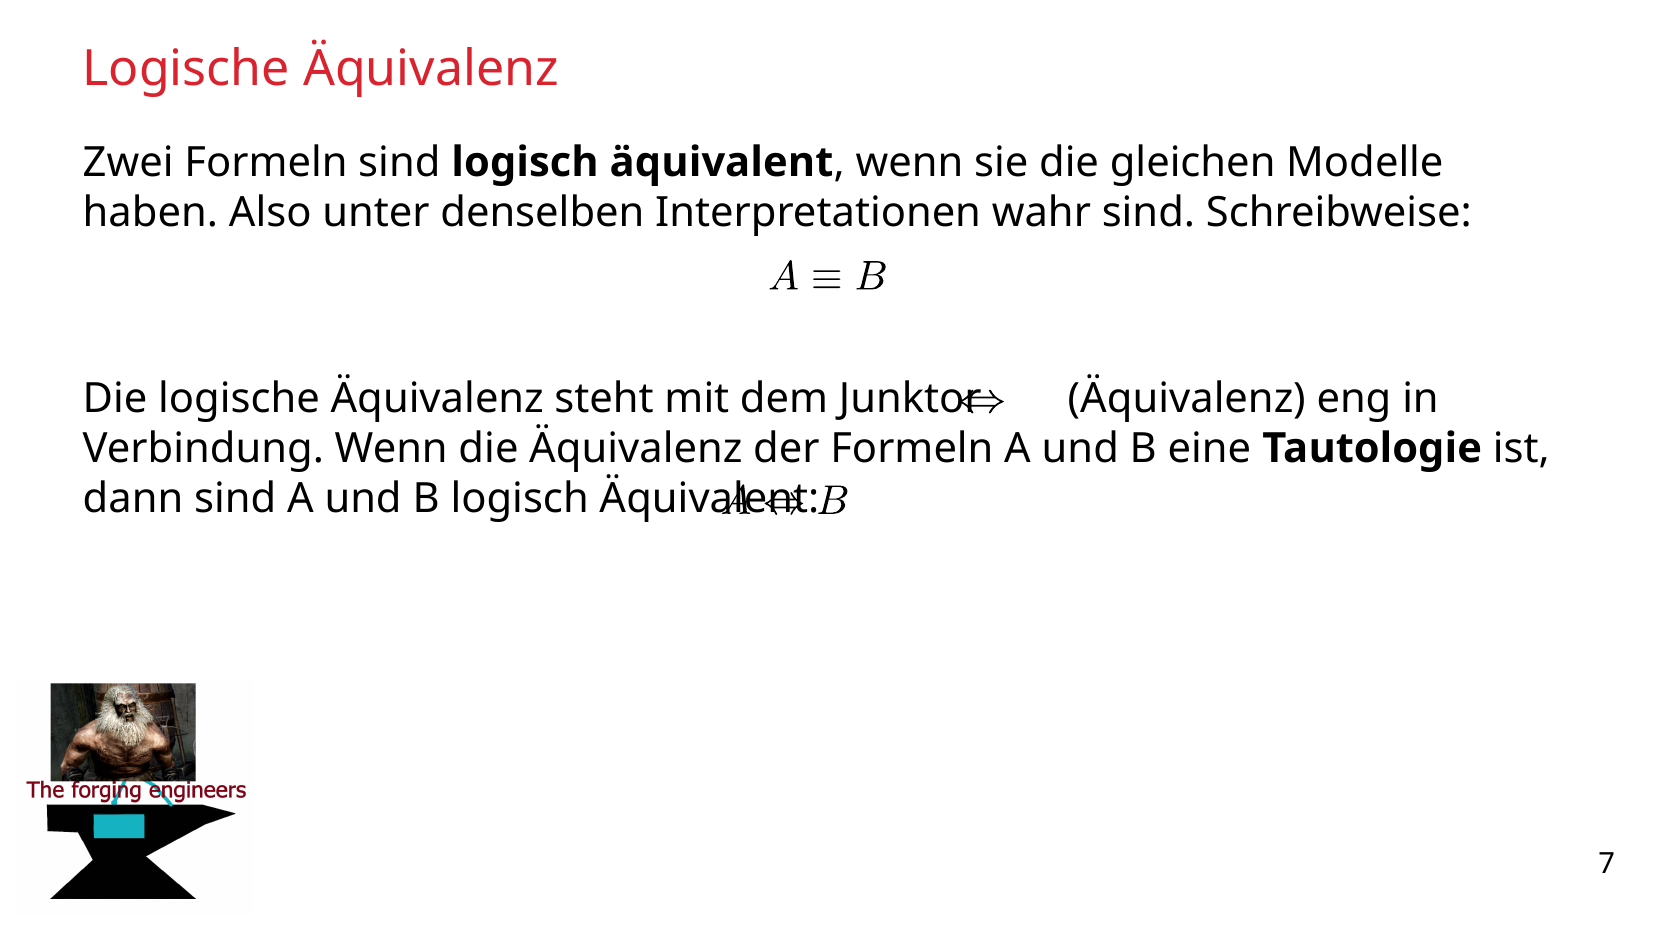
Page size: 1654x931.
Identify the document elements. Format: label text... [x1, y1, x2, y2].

text_box Die logische Äquivalenz steht mit dem Junktor (Äquivalenz) eng in Verbindung. Wenn die Äquivalenz der Formeln A und B eine Tautologie ist, dann sind A und B logisch Äquivalent: [82, 371, 1571, 485]
picture [767, 259, 886, 290]
picture [956, 389, 1004, 414]
text_box Zwei Formeln sind logisch äquivalent, wenn sie die gleichen Modelle haben. Also unter denselben Interpretationen wahr sind. Schreibweise: [82, 134, 1571, 249]
picture [17, 679, 254, 916]
title Logische Äquivalenz [82, 37, 1571, 95]
picture [720, 484, 848, 515]
